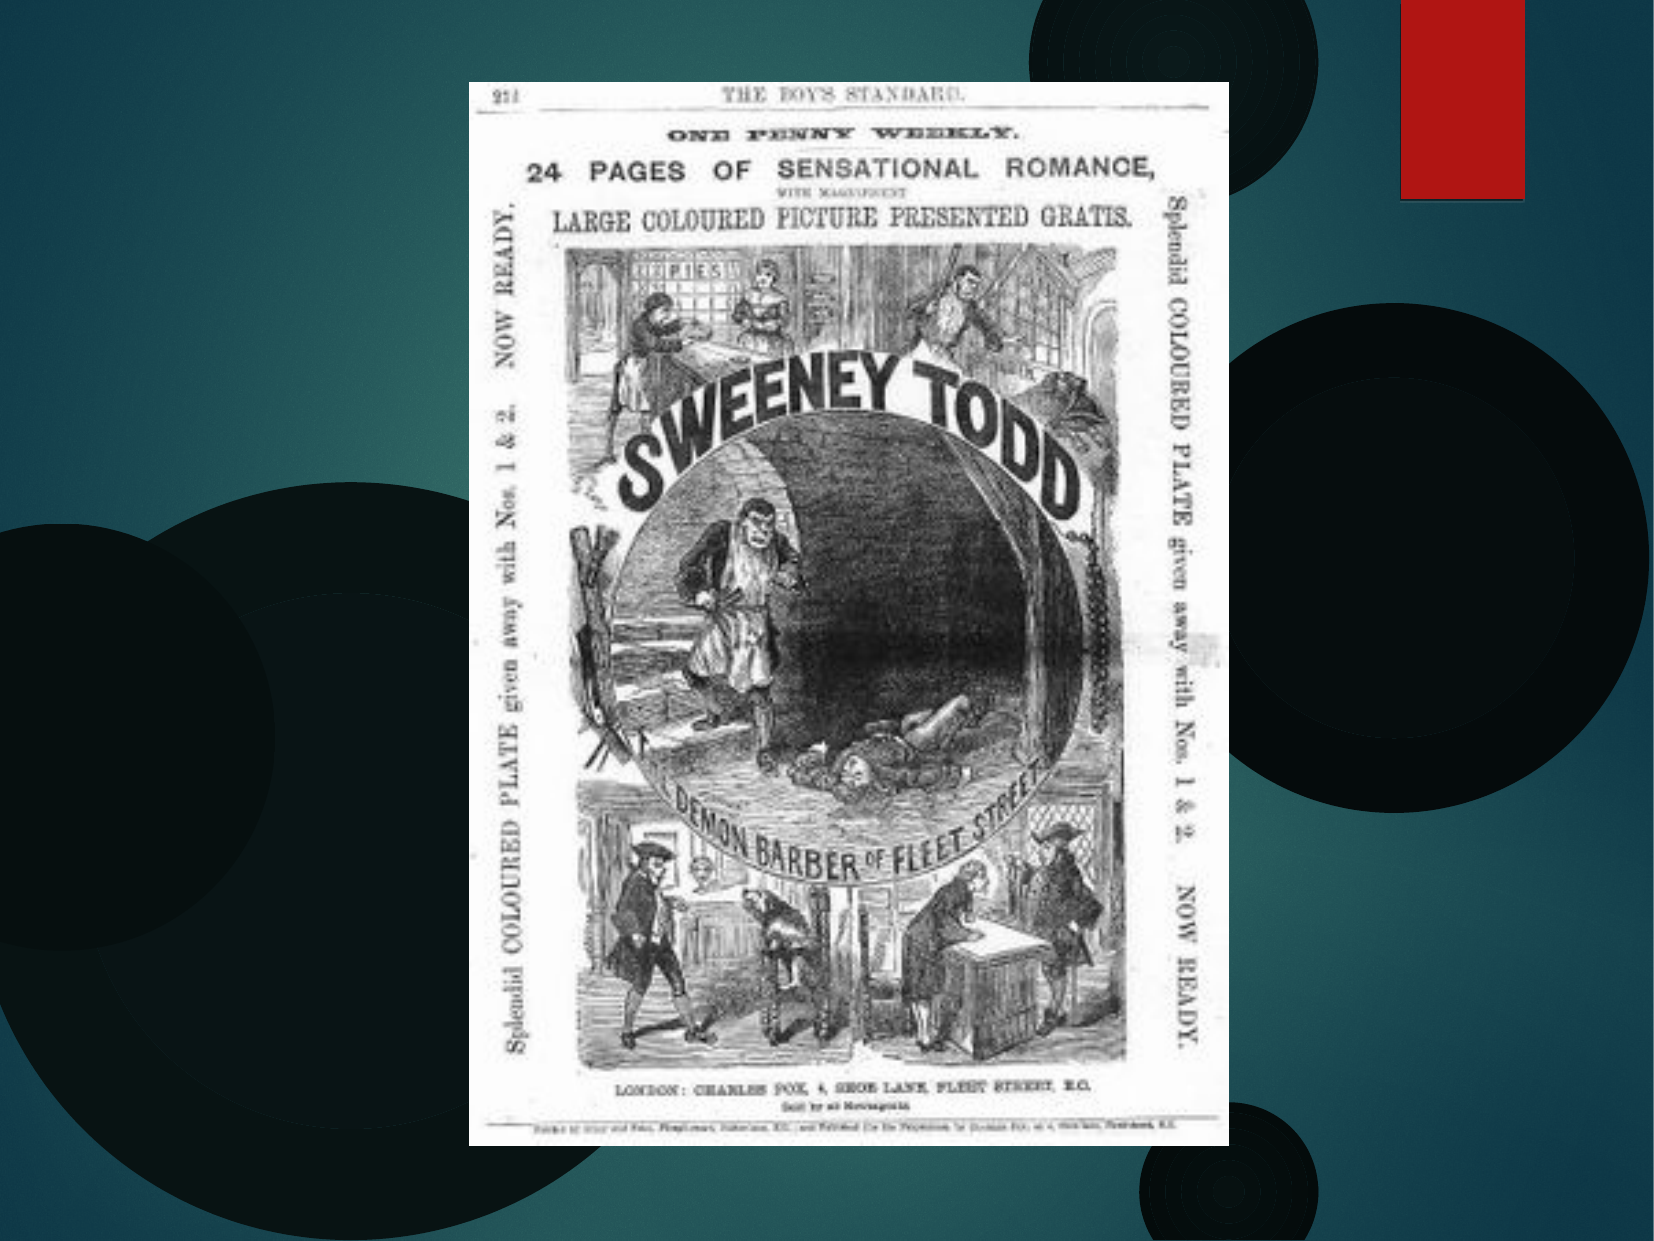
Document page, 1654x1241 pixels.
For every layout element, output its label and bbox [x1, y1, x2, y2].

picture [469, 82, 1229, 1146]
